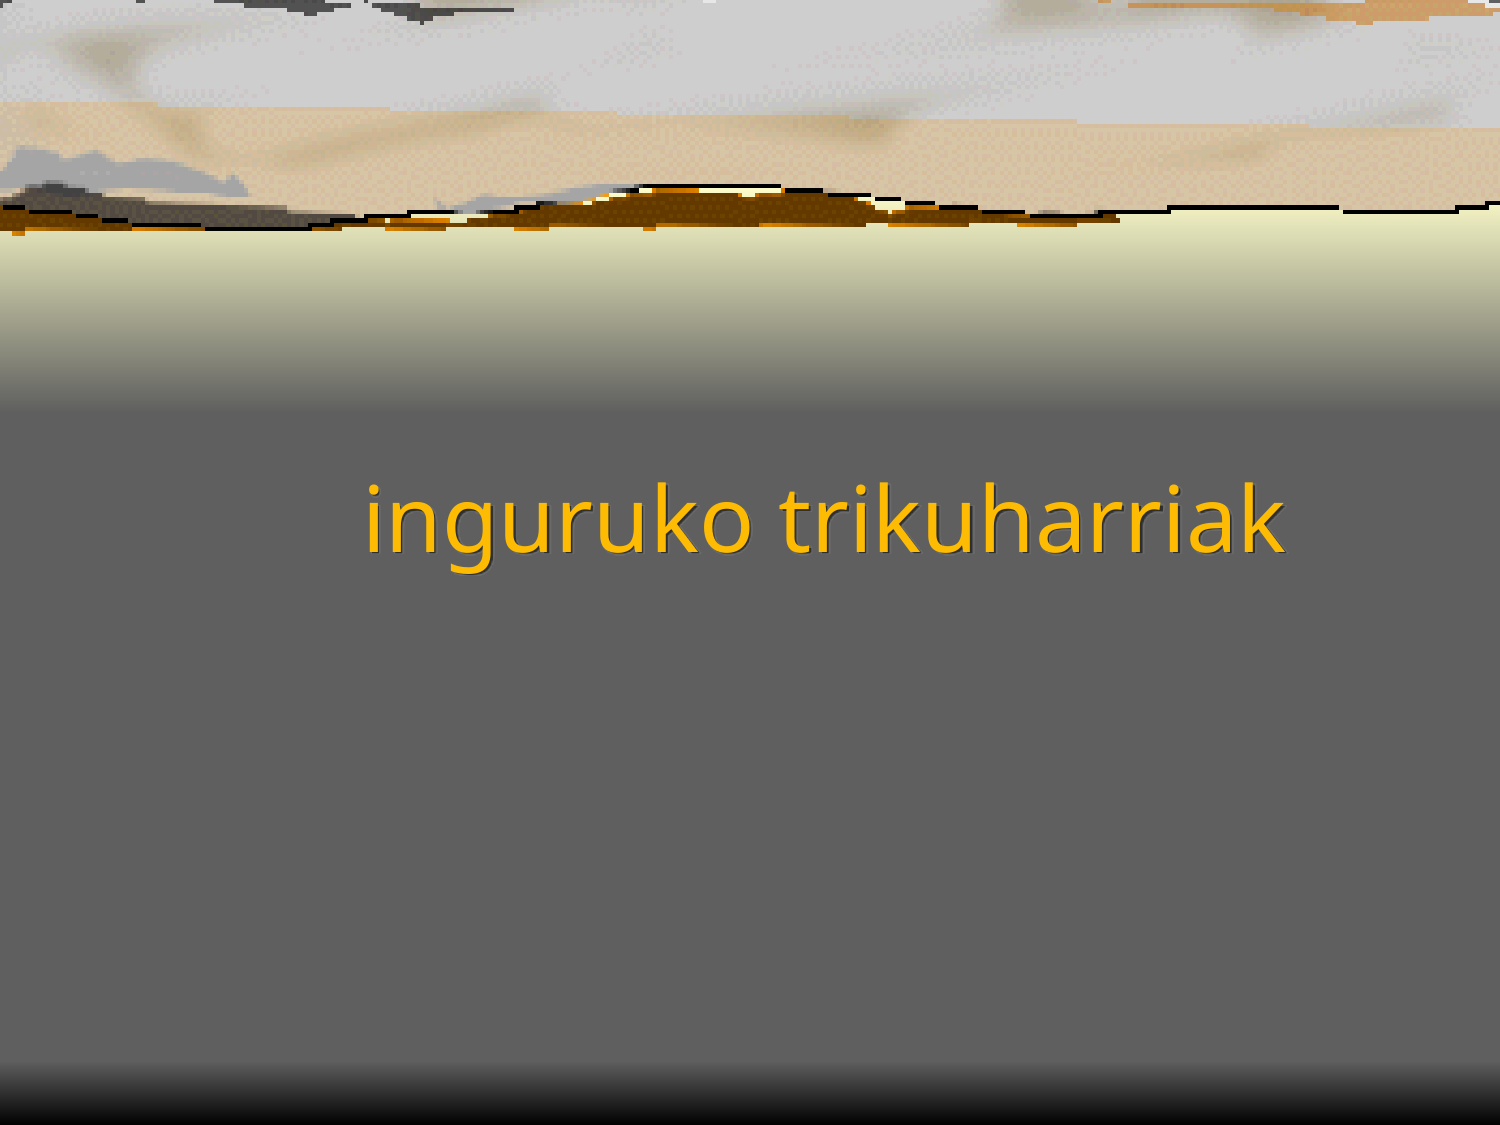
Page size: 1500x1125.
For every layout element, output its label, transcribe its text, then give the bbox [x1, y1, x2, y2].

title inguruko trikuharriak [112, 399, 1388, 588]
picture [0, 0, 1500, 236]
